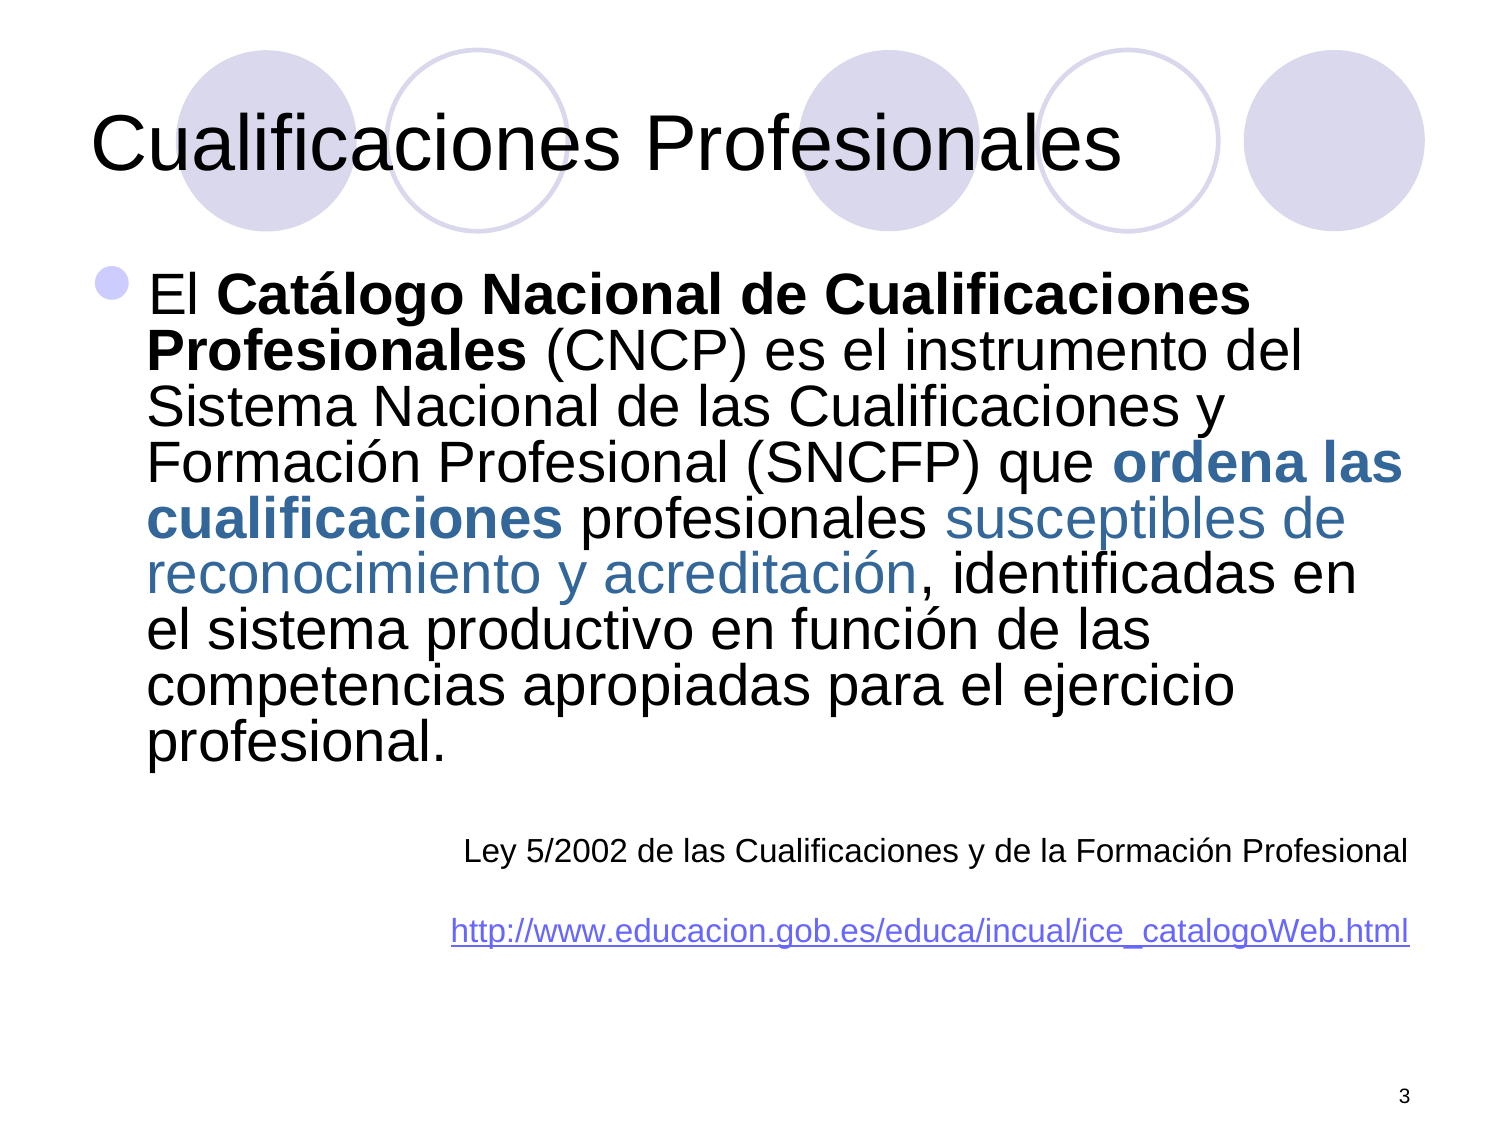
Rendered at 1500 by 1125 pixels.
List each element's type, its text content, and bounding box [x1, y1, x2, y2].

list El Catálogo Nacional de Cualificaciones Profesionales (CNCP) es el instrumento del Sistema Nacional de las Cualificaciones y Formación Profesional (SNCFP) que ordena las cualificaciones profesionales susceptibles de reconocimiento y acreditación, identificadas en el sistema productivo en función de las competencias apropiadas para el ejercicio profesional. Ley 5/2002 de las Cualificaciones y de la Formación Profesional http://www.educacion.gob.es/educa/incual/ice_catalogoWeb.html [75, 262, 1426, 1006]
text_box <number> [1074, 1074, 1426, 1101]
title Cualificaciones Profesionales [75, 45, 1426, 233]
